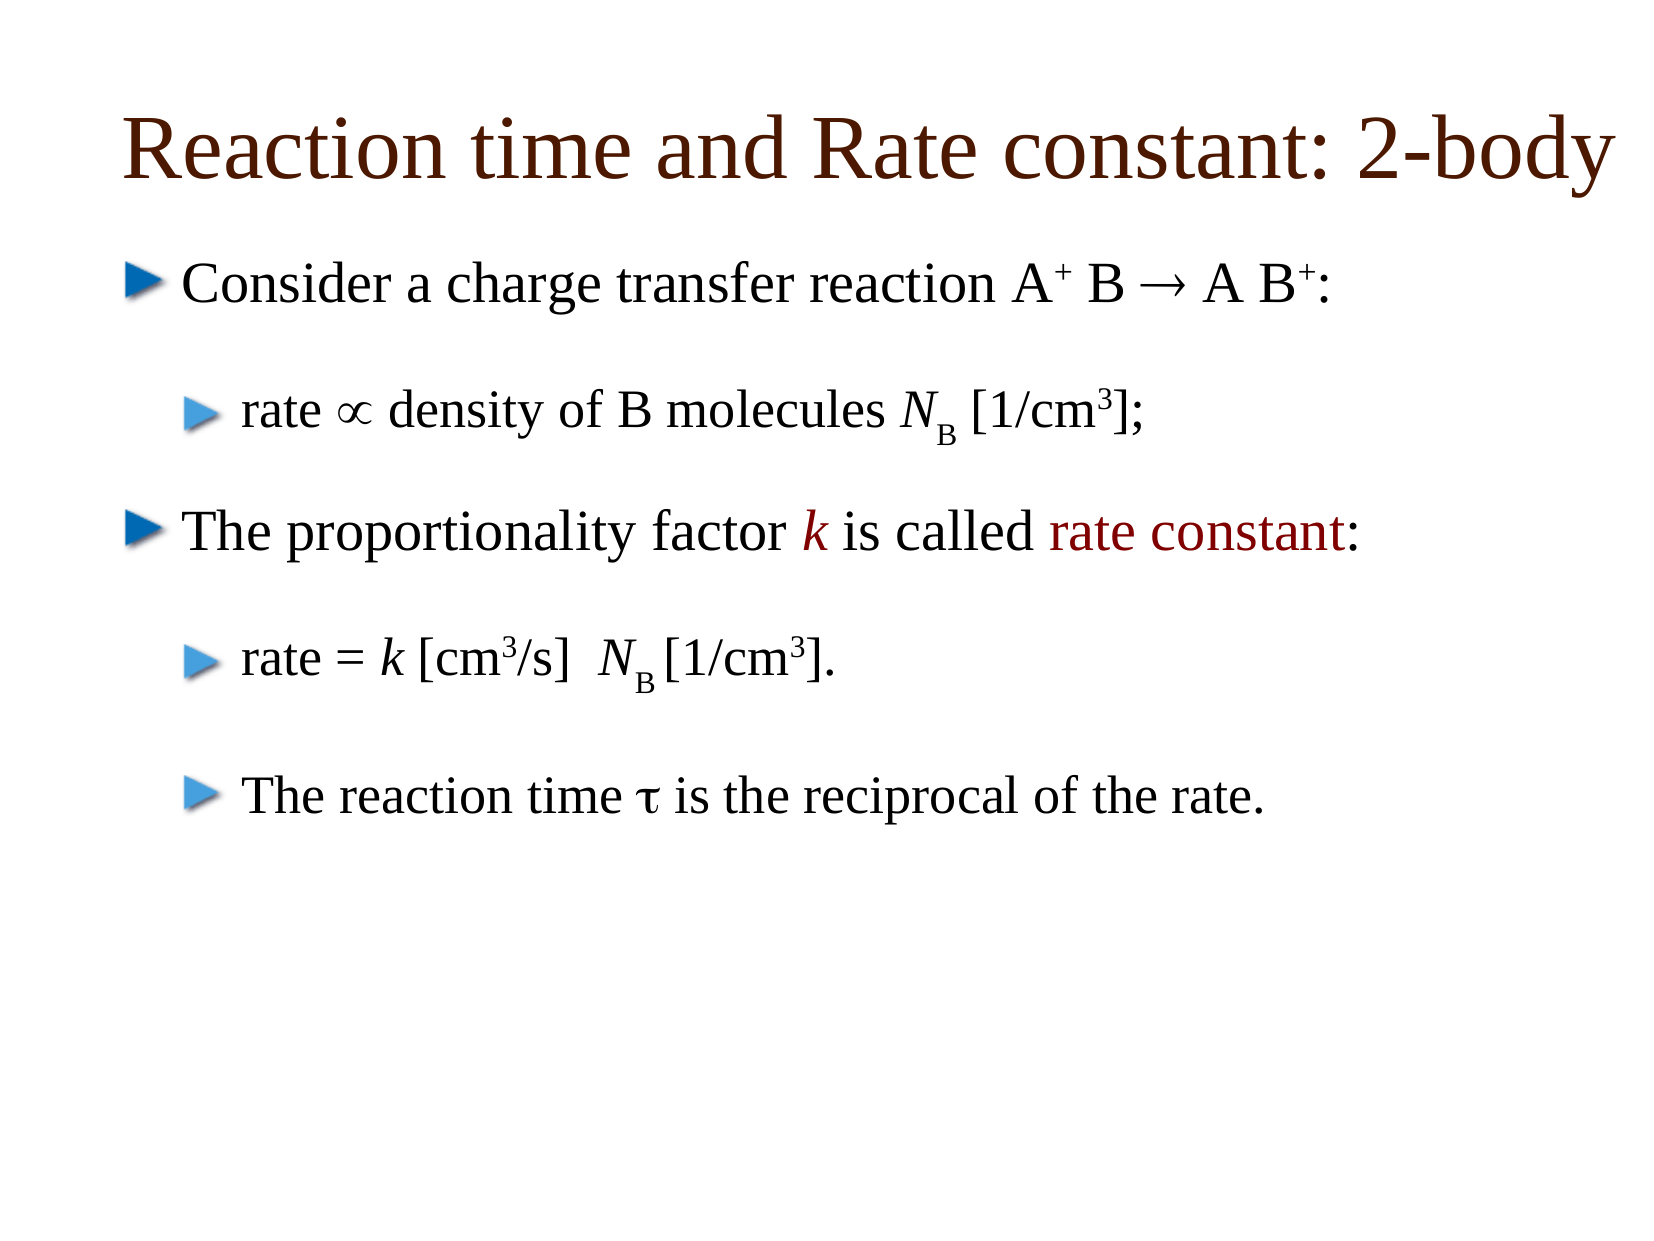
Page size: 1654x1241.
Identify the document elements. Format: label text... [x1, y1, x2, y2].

title Reaction time and Rate constant: 2-body [121, 43, 1653, 250]
list Consider a charge transfer reaction A+ B  A B+: rate  density of B molecules NB [1/cm3]; The proportionality factor k is called rate constant: rate = k [cm3/s] NB [1/cm3]. The reaction time τ is the reciprocal of the rate. [121, 250, 1653, 970]
